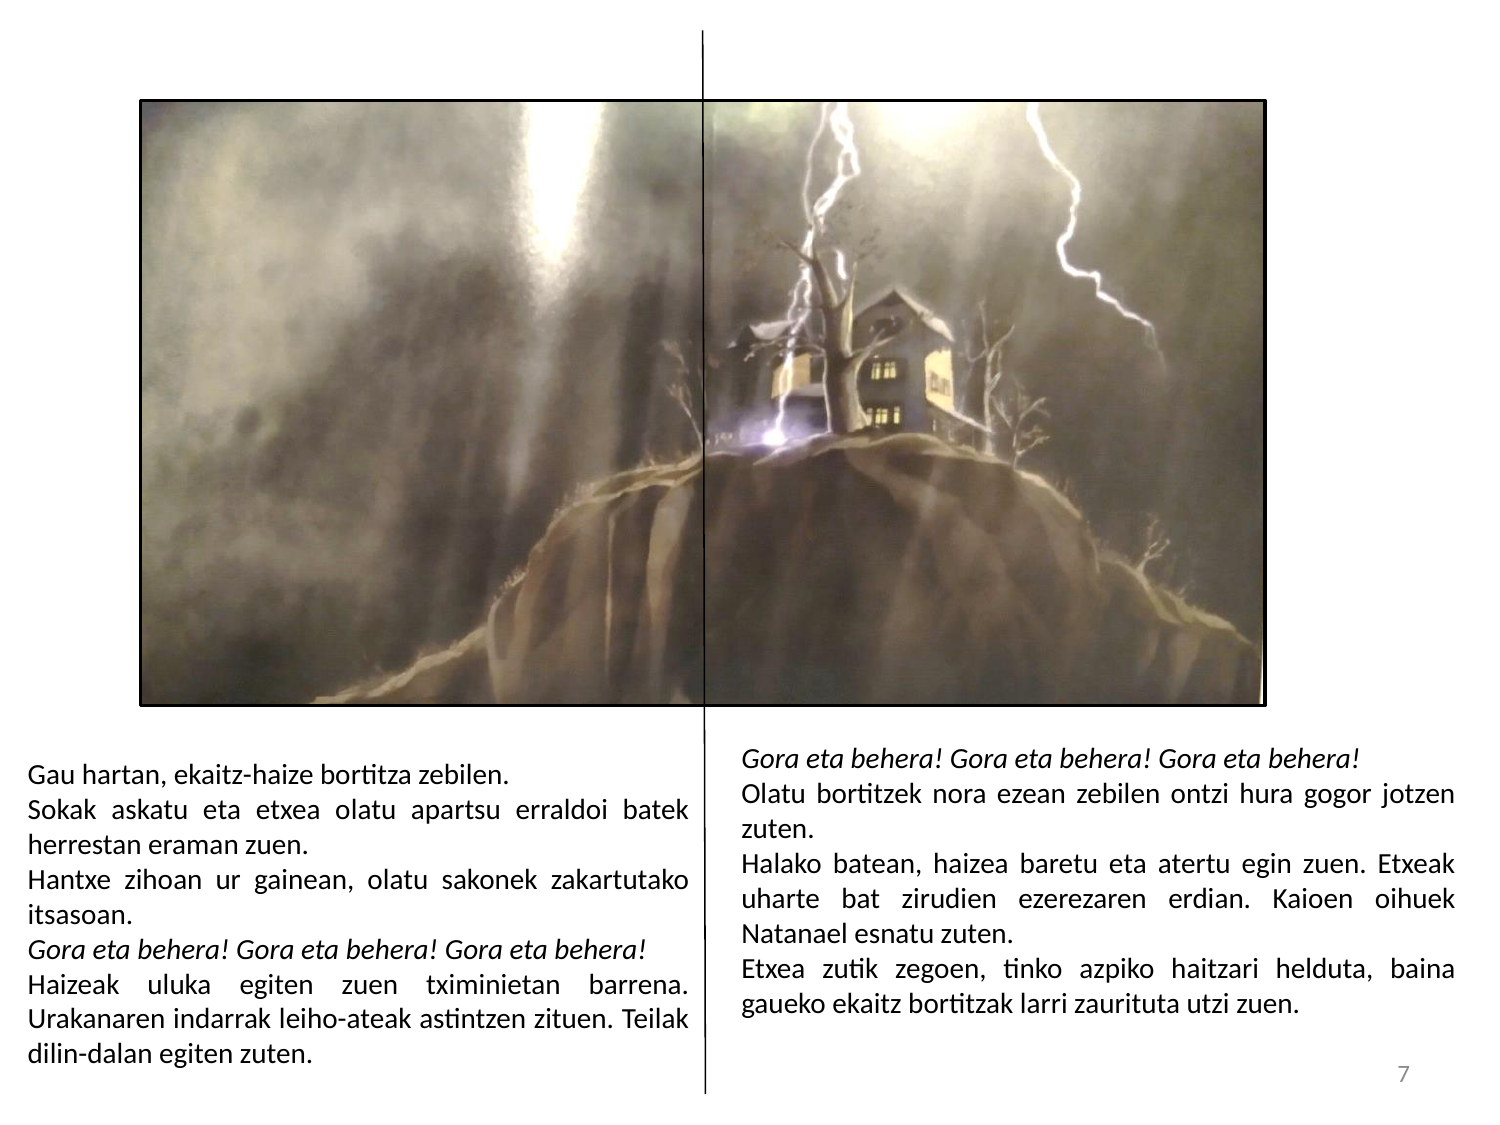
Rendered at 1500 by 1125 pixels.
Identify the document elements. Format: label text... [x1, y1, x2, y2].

picture [704, 101, 1264, 705]
text_box Gora eta behera! Gora eta behera! Gora eta behera! Olatu bortitzek nora ezean zebilen ontzi hura gogor jotzen zuten. Halako batean, haizea baretu eta atertu egin zuen. Etxeak uharte bat zirudien ezerezaren erdian. Kaioen oihuek Natanael esnatu zuten. Etxea zutik zegoen, tinko azpiko haitzari helduta, baina gaueko ekaitz bortitzak larri zaurituta utzi zuen. [726, 732, 1471, 1027]
picture [141, 101, 703, 705]
text_box Gau hartan, ekaitz-haize bortitza zebilen. Sokak askatu eta etxea olatu apartsu erraldoi batek herrestan eraman zuen. Hantxe zihoan ur gainean, olatu sakonek zakartutako itsasoan. Gora eta behera! Gora eta behera! Gora eta behera! Haizeak uluka egiten zuen tximinietan barrena. Urakanaren indarrak leiho-ateak astintzen zituen. Teilak dilin-dalan egiten zuten. [12, 747, 704, 1125]
slide_number <numéro> [1074, 1042, 1425, 1103]
